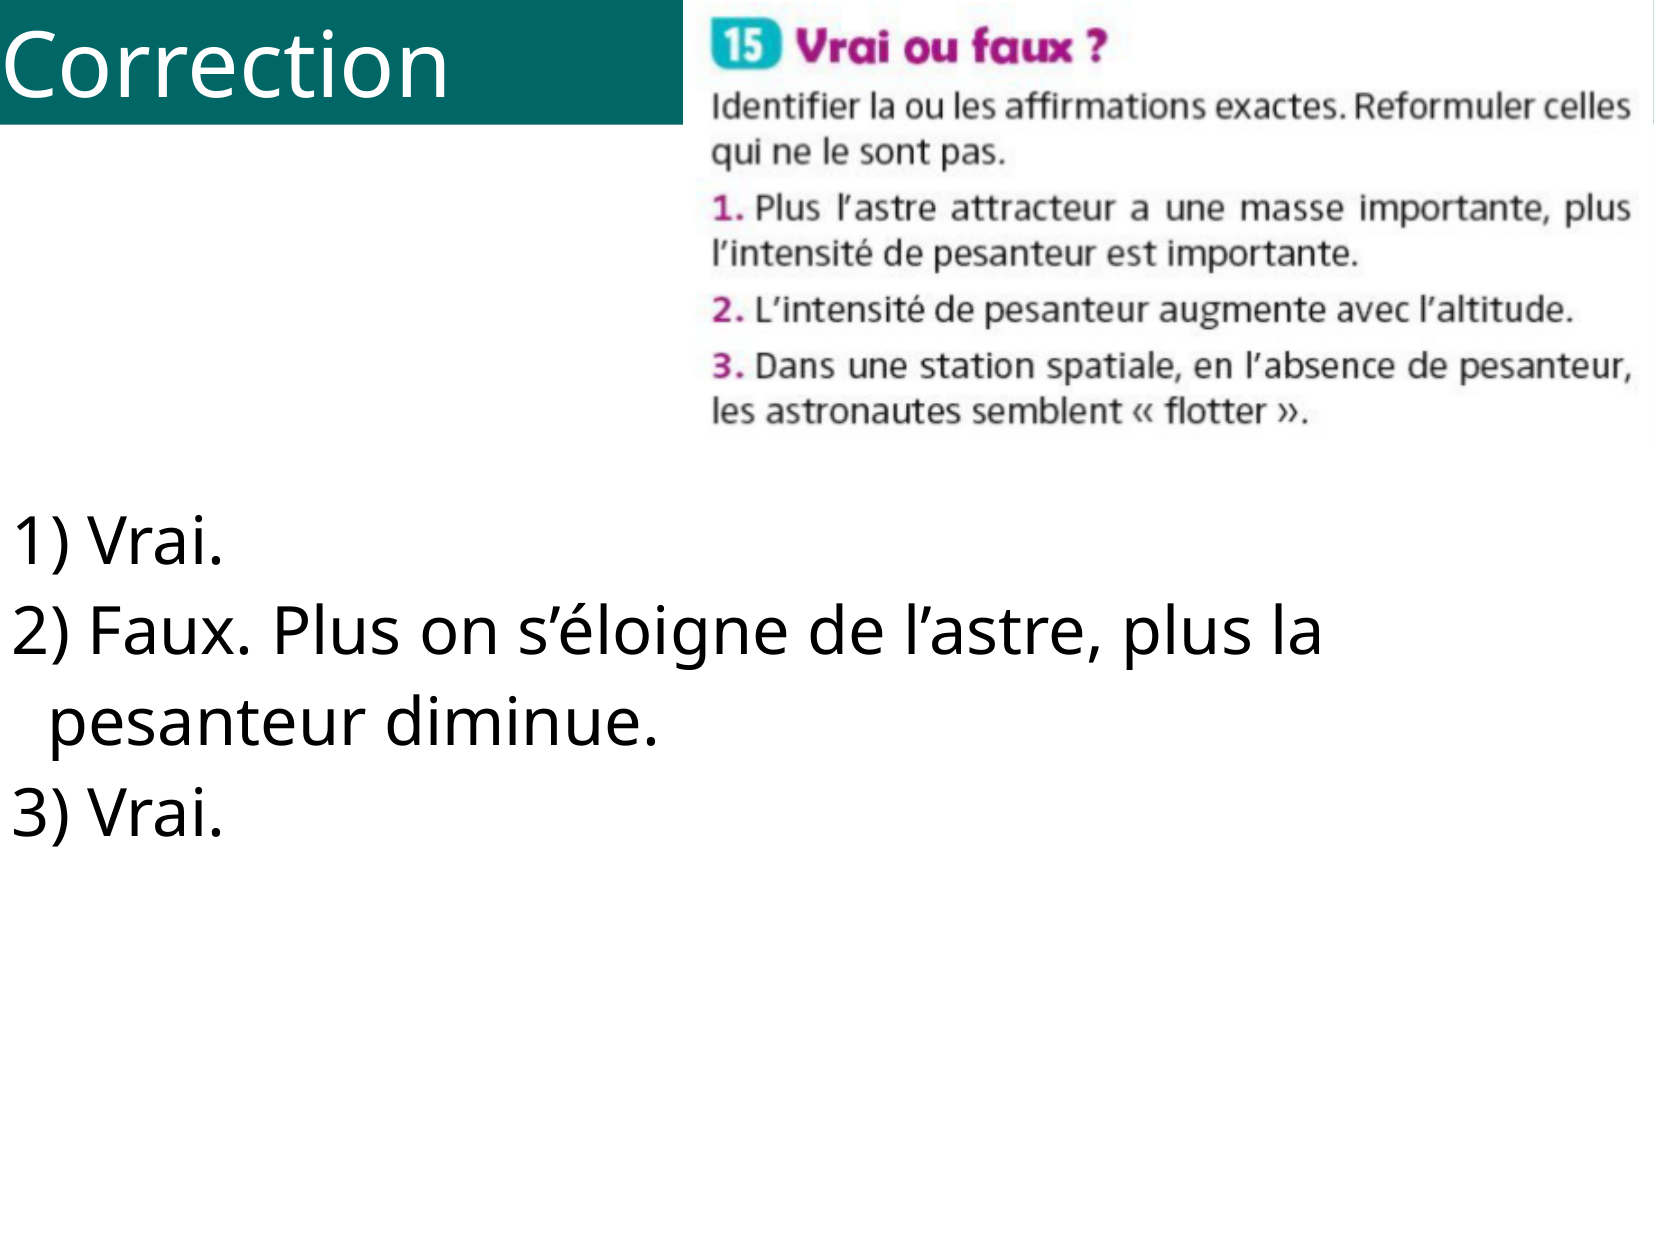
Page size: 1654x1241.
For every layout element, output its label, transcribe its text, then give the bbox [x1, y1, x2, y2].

picture [683, 0, 1654, 449]
subtitle Vrai. Faux. Plus on s’éloigne de l’astre, plus la pesanteur diminue. Vrai. [11, 129, 1642, 1229]
title Correction [0, 4, 683, 120]
